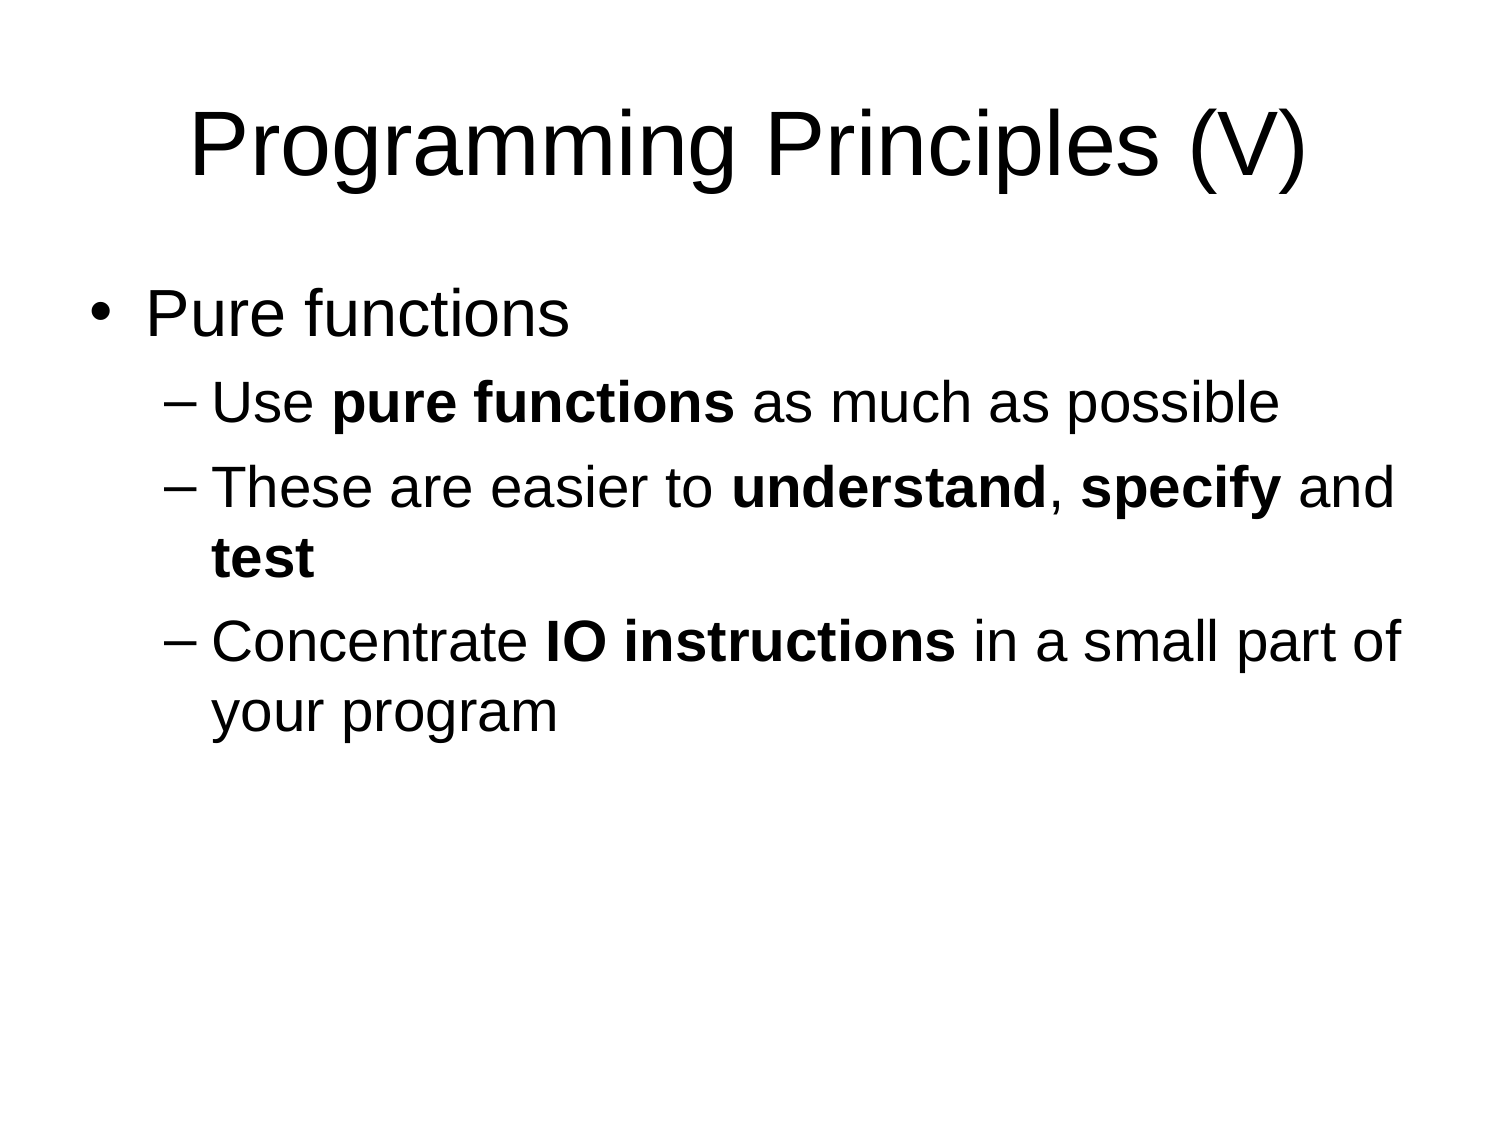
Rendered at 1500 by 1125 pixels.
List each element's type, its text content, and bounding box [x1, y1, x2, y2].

title Programming Principles (V) [75, 45, 1426, 233]
list Pure functions Use pure functions as much as possible These are easier to understand, specify and test Concentrate IO instructions in a small part of your program [75, 262, 1426, 1005]
